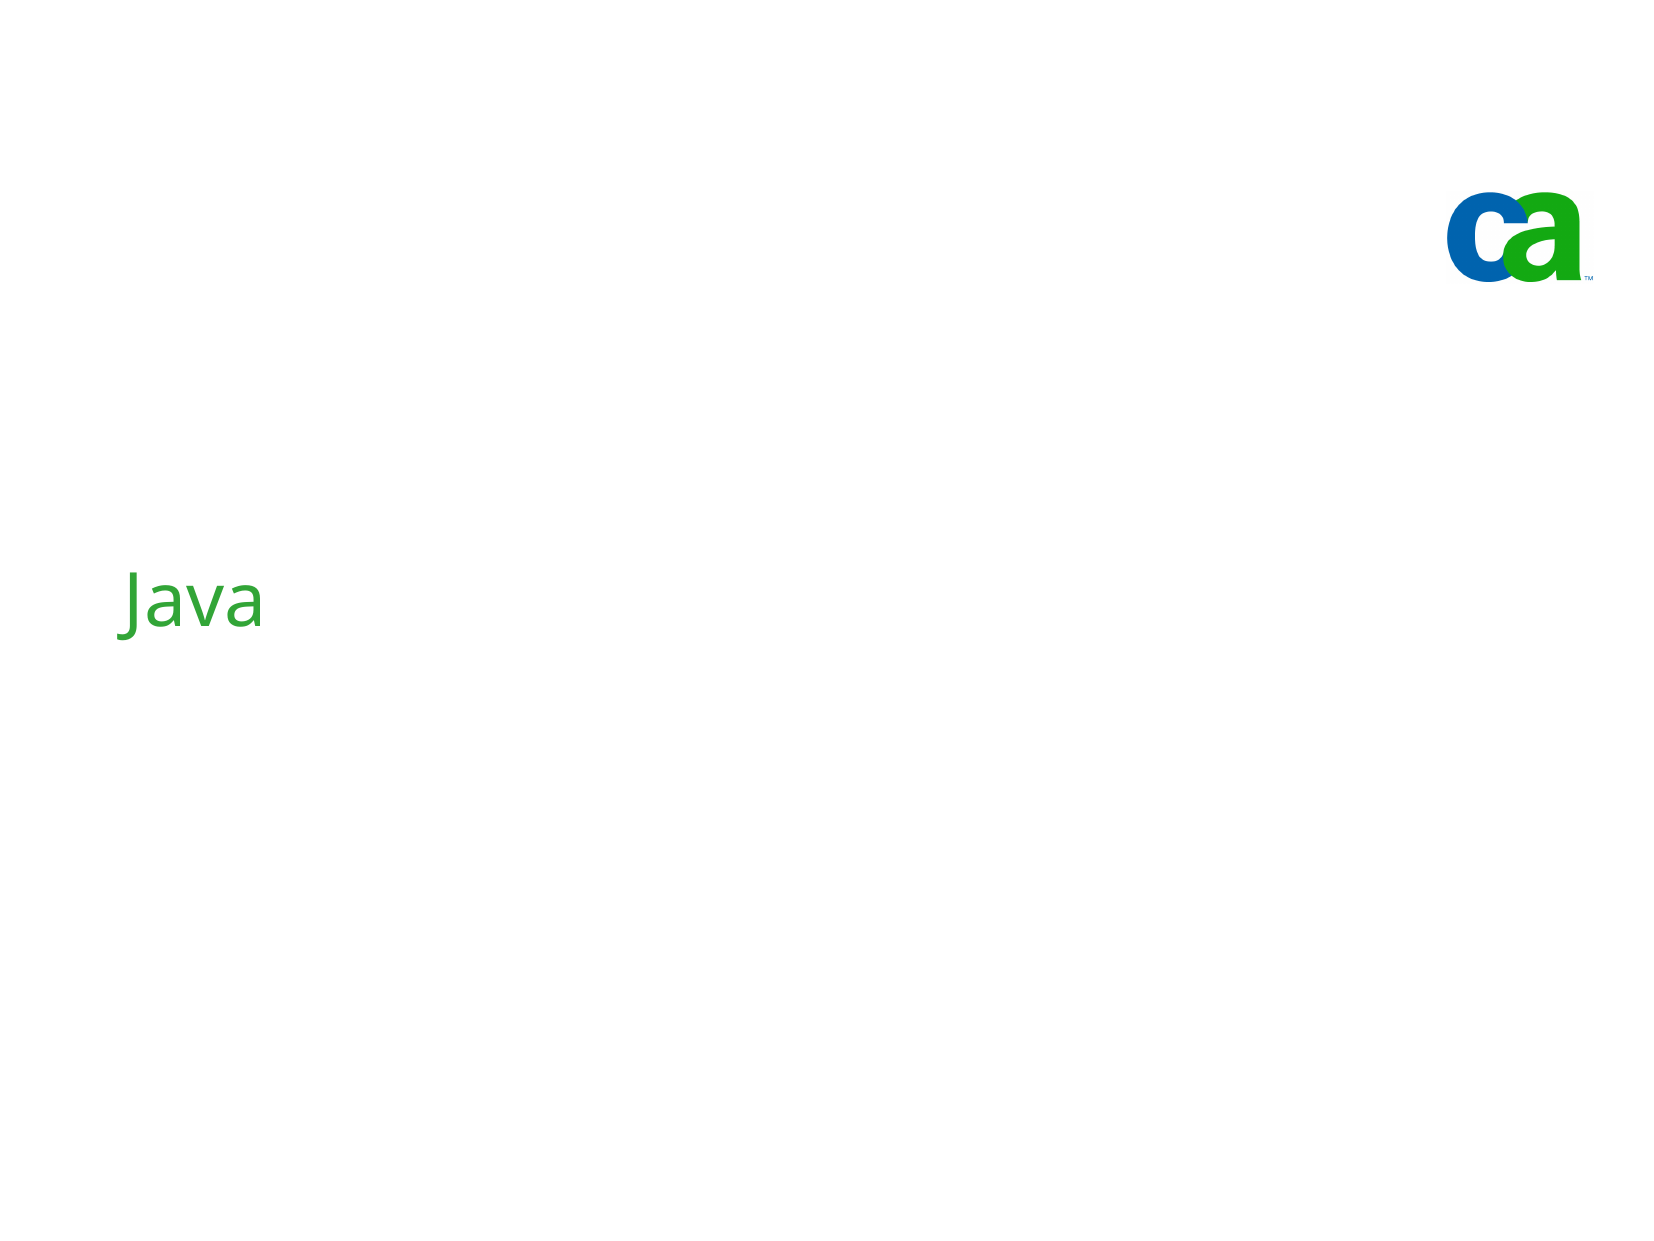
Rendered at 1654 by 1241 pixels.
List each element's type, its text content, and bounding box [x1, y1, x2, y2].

picture [1446, 191, 1594, 284]
title Java [124, 464, 1530, 731]
